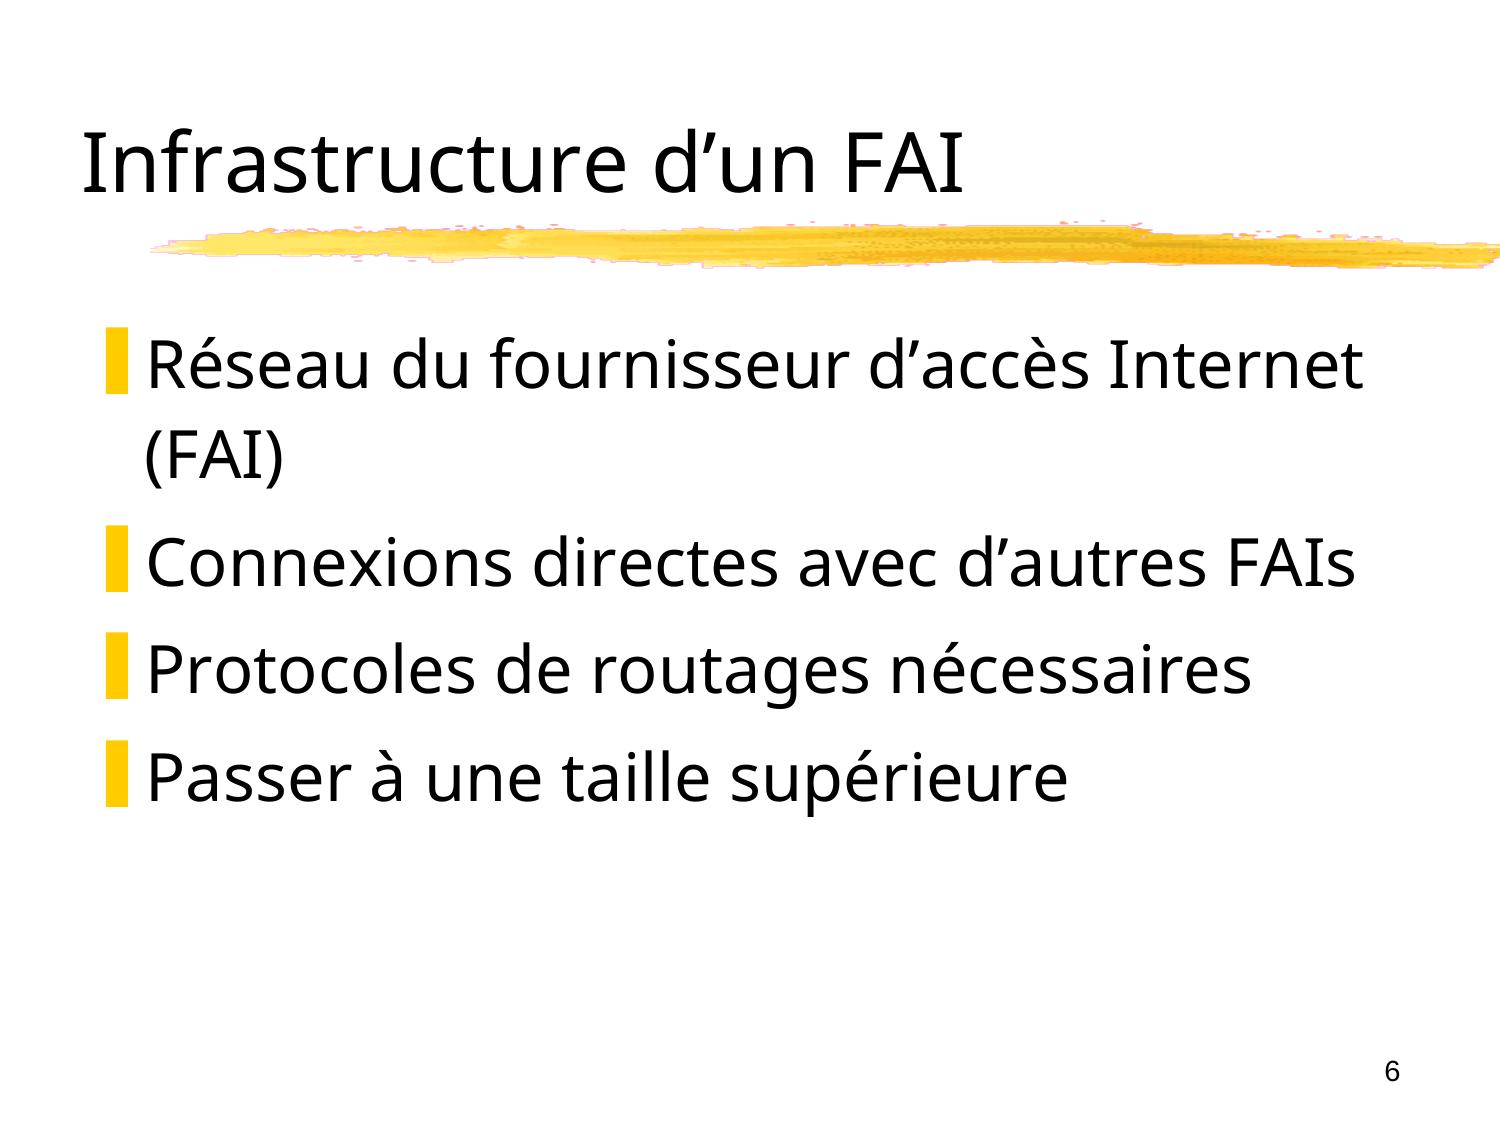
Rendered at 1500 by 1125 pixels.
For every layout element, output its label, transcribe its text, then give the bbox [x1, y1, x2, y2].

title Infrastructure d’un FAI [66, 37, 1342, 225]
picture [150, 215, 1500, 279]
list Réseau du fournisseur d’accès Internet (FAI)‏ Connexions directes avec d’autres FAIs Protocoles de routages nécessaires Passer à une taille supérieure [74, 309, 1417, 995]
